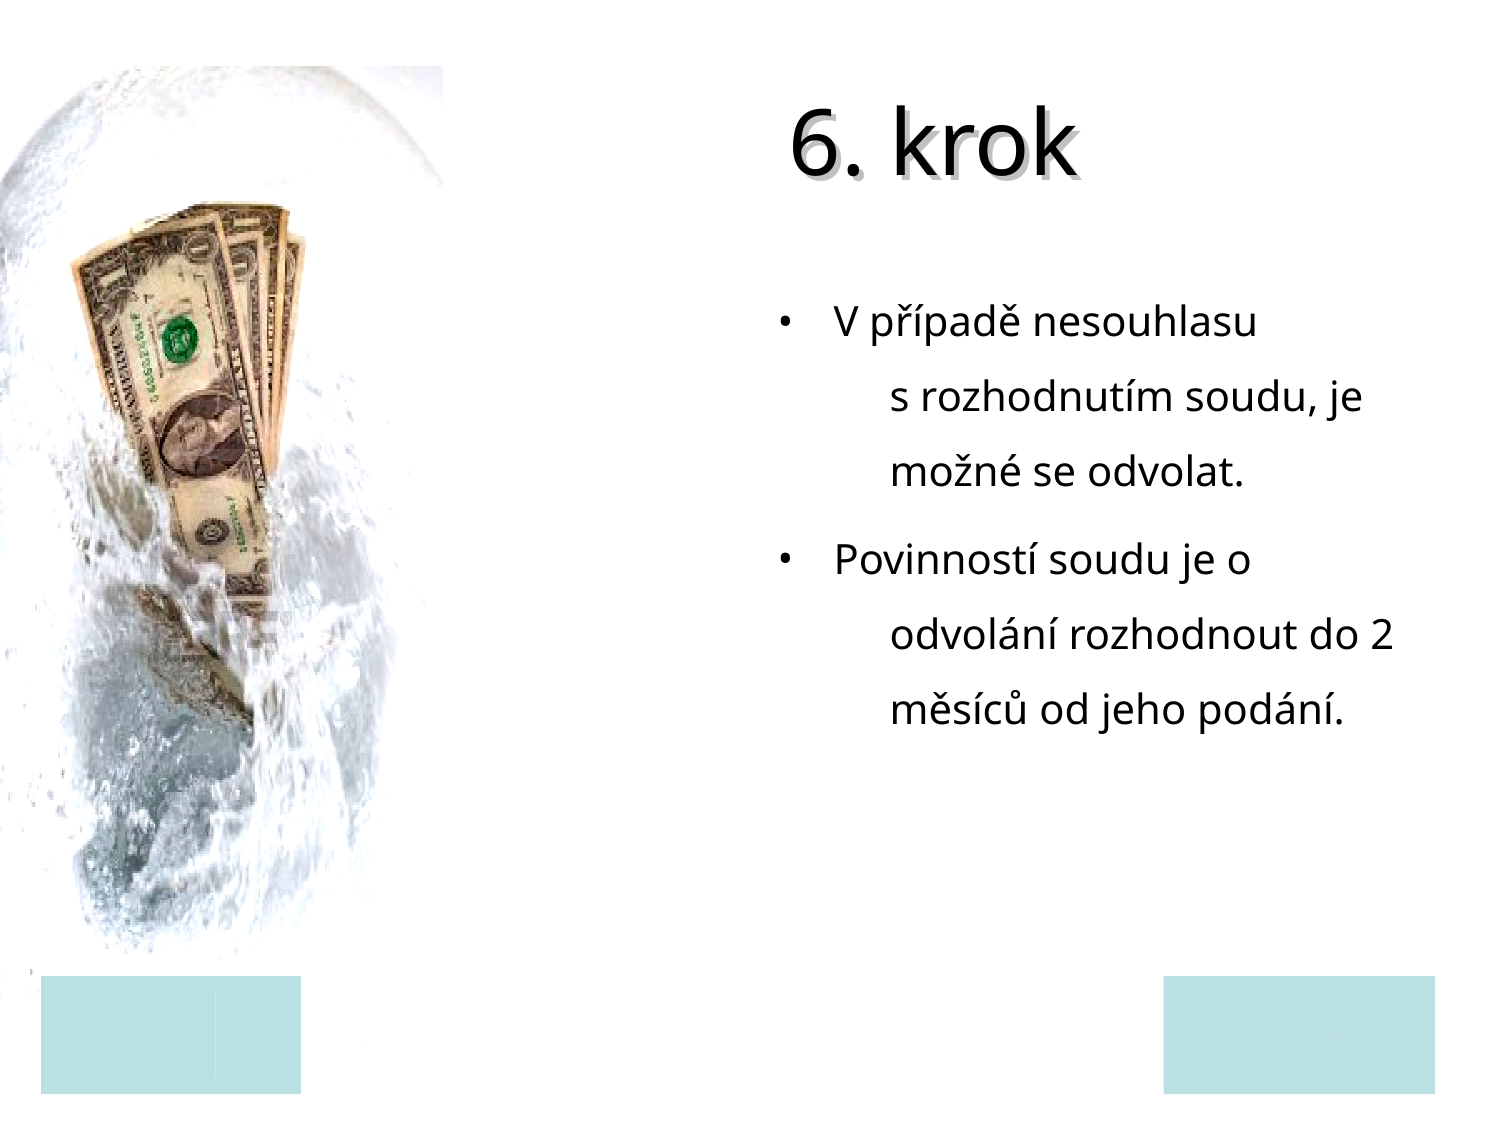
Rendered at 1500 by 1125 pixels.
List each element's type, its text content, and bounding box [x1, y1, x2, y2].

text_box [41, 976, 301, 1095]
picture [0, 66, 443, 1047]
text_box V případě nesouhlasu s rozhodnutím soudu, je možné se odvolat. Povinností soudu je o odvolání rozhodnout do 2 měsíců od jeho podání. [762, 262, 1426, 1005]
text_box 6. krok [442, 45, 1426, 233]
text_box [1163, 976, 1436, 1095]
